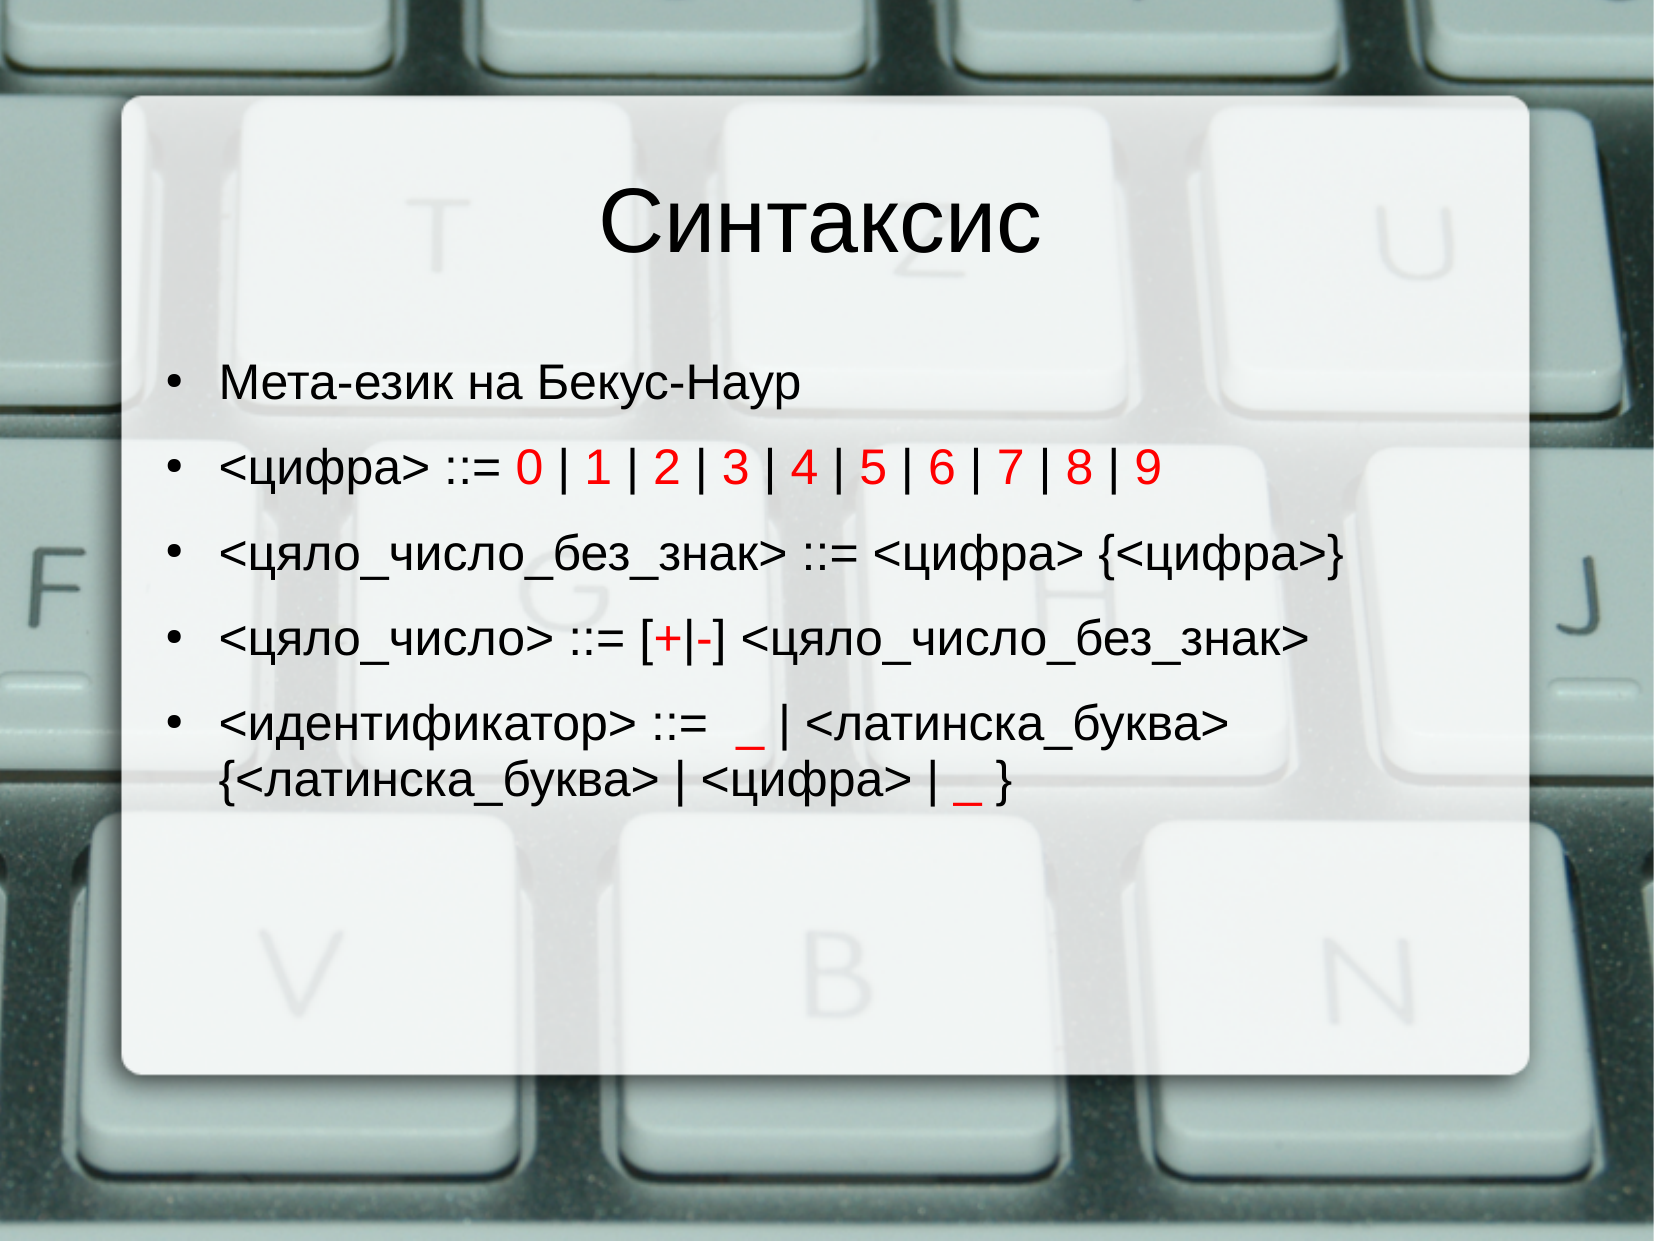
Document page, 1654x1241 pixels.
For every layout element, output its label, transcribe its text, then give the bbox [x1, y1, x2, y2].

picture [0, 0, 1654, 1241]
title Синтаксис [135, 117, 1506, 325]
list Мета-език на Бекус-Наур <цифра> ::= 0 | 1 | 2 | 3 | 4 | 5 | 6 | 7 | 8 | 9 <цяло_число_без_знак> ::= <цифра> {<цифра>} <цяло_число> ::= [+|-] <цяло_число_без_знак> <идентификатор> ::= _ | <латинска_буква> {<латинска_буква> | <цифра> | _ } [147, 354, 1506, 1074]
